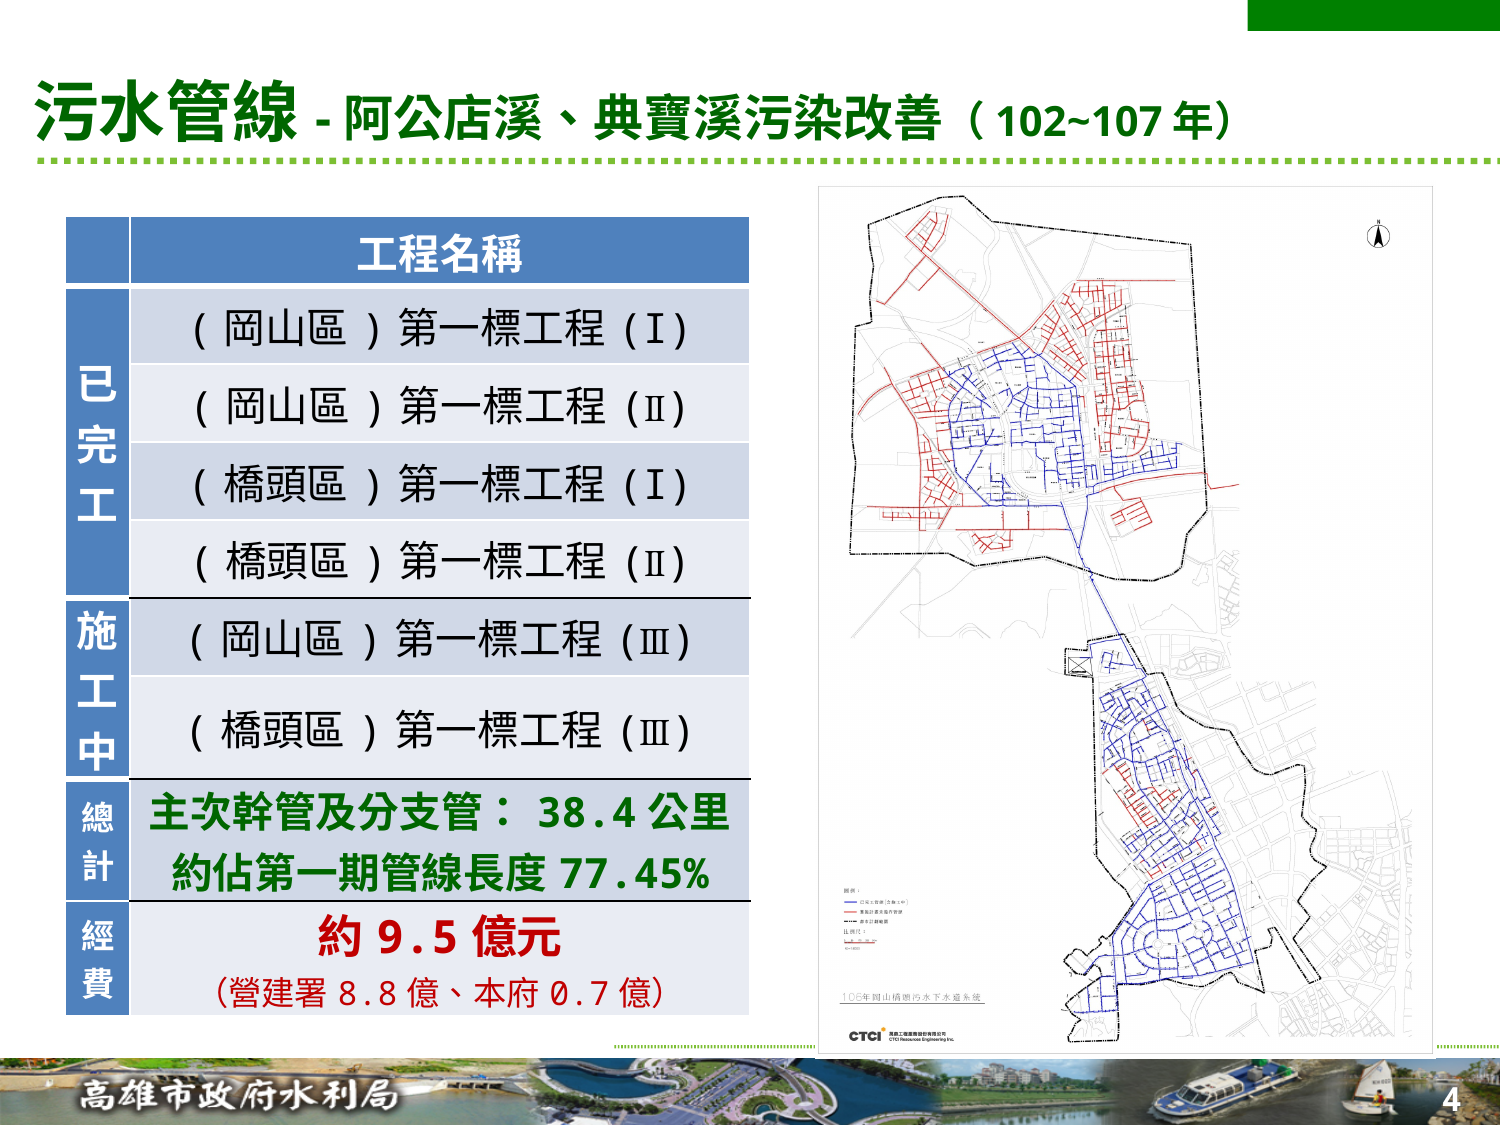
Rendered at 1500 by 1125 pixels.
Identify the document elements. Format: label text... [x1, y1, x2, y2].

table_cell 主次幹管及分支管：38.4公里 約佔第一期管線長度77.45% [131, 780, 749, 900]
picture [0, 180, 1500, 1125]
table_cell (橋頭區)第一標工程(I) [131, 443, 749, 519]
table_cell 經費 [66, 902, 129, 1015]
table_cell (橋頭區)第一標工程(Ⅲ) [131, 677, 749, 778]
table_cell 約9.5億元 （營建署8.8億、本府0.7億） [131, 902, 749, 1015]
table_header 工程名稱 [131, 217, 749, 283]
table_cell 已完工 [66, 289, 129, 595]
table_cell 總計 [66, 782, 129, 900]
table_cell (岡山區)第一標工程(I) [131, 289, 749, 363]
table_header [66, 217, 129, 283]
table_cell (岡山區)第一標工程(Ⅱ) [131, 365, 749, 441]
table_cell (橋頭區)第一標工程(Ⅱ) [131, 521, 749, 597]
table_cell 施工中 [66, 601, 129, 776]
text_box 污水管線-阿公店溪、典寶溪污染改善（102~107年） [17, 58, 1500, 161]
text_box <編號> [1403, 1070, 1500, 1125]
table_cell (岡山區)第一標工程(Ⅲ) [131, 599, 749, 675]
